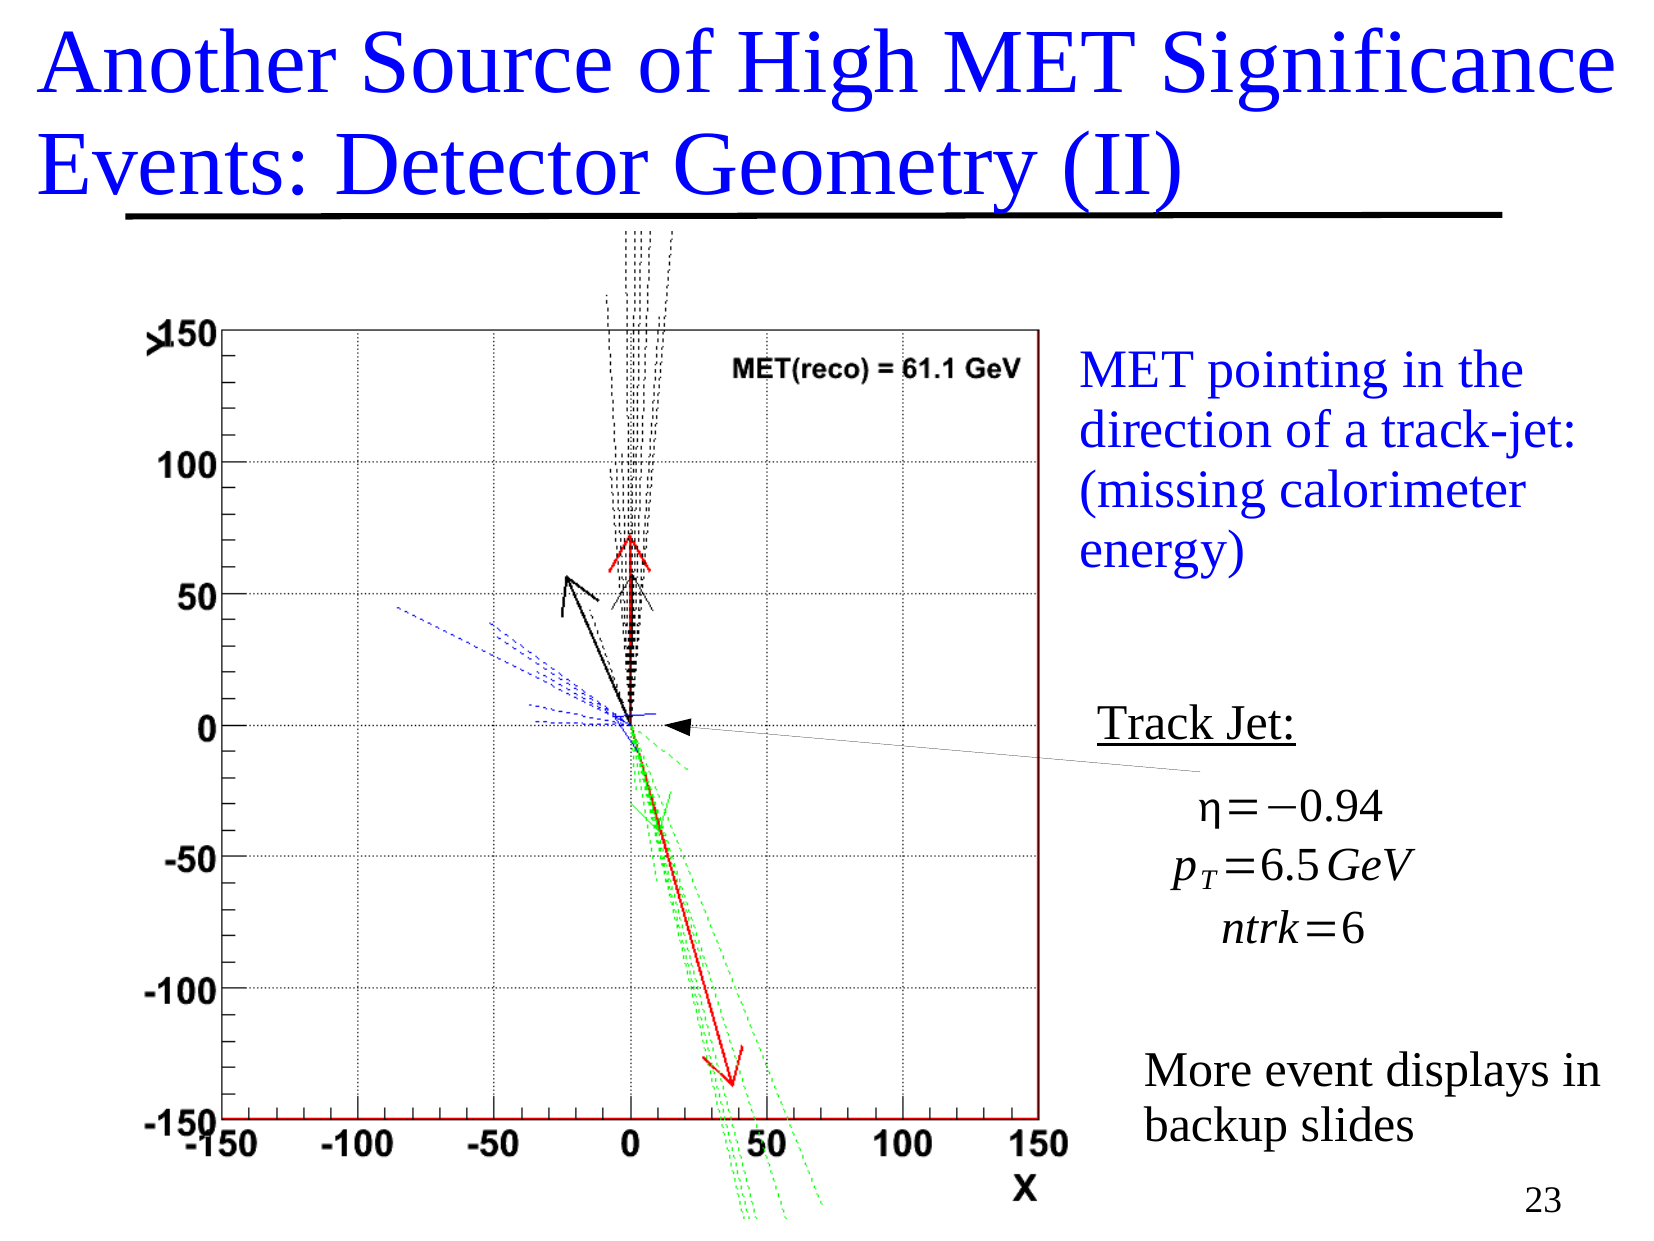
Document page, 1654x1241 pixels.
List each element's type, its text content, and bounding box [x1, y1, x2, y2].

text_box More event displays in backup slides [1143, 1042, 1592, 1153]
text_box MET pointing in the direction of a track-jet: (missing calorimeter energy) [1079, 339, 1578, 580]
text_box Another Source of High MET Significance Events: Detector Geometry (II) [36, 10, 1636, 214]
text_box Track Jet: [1096, 695, 1292, 751]
chart [1155, 776, 1420, 953]
picture [120, 231, 1141, 1219]
